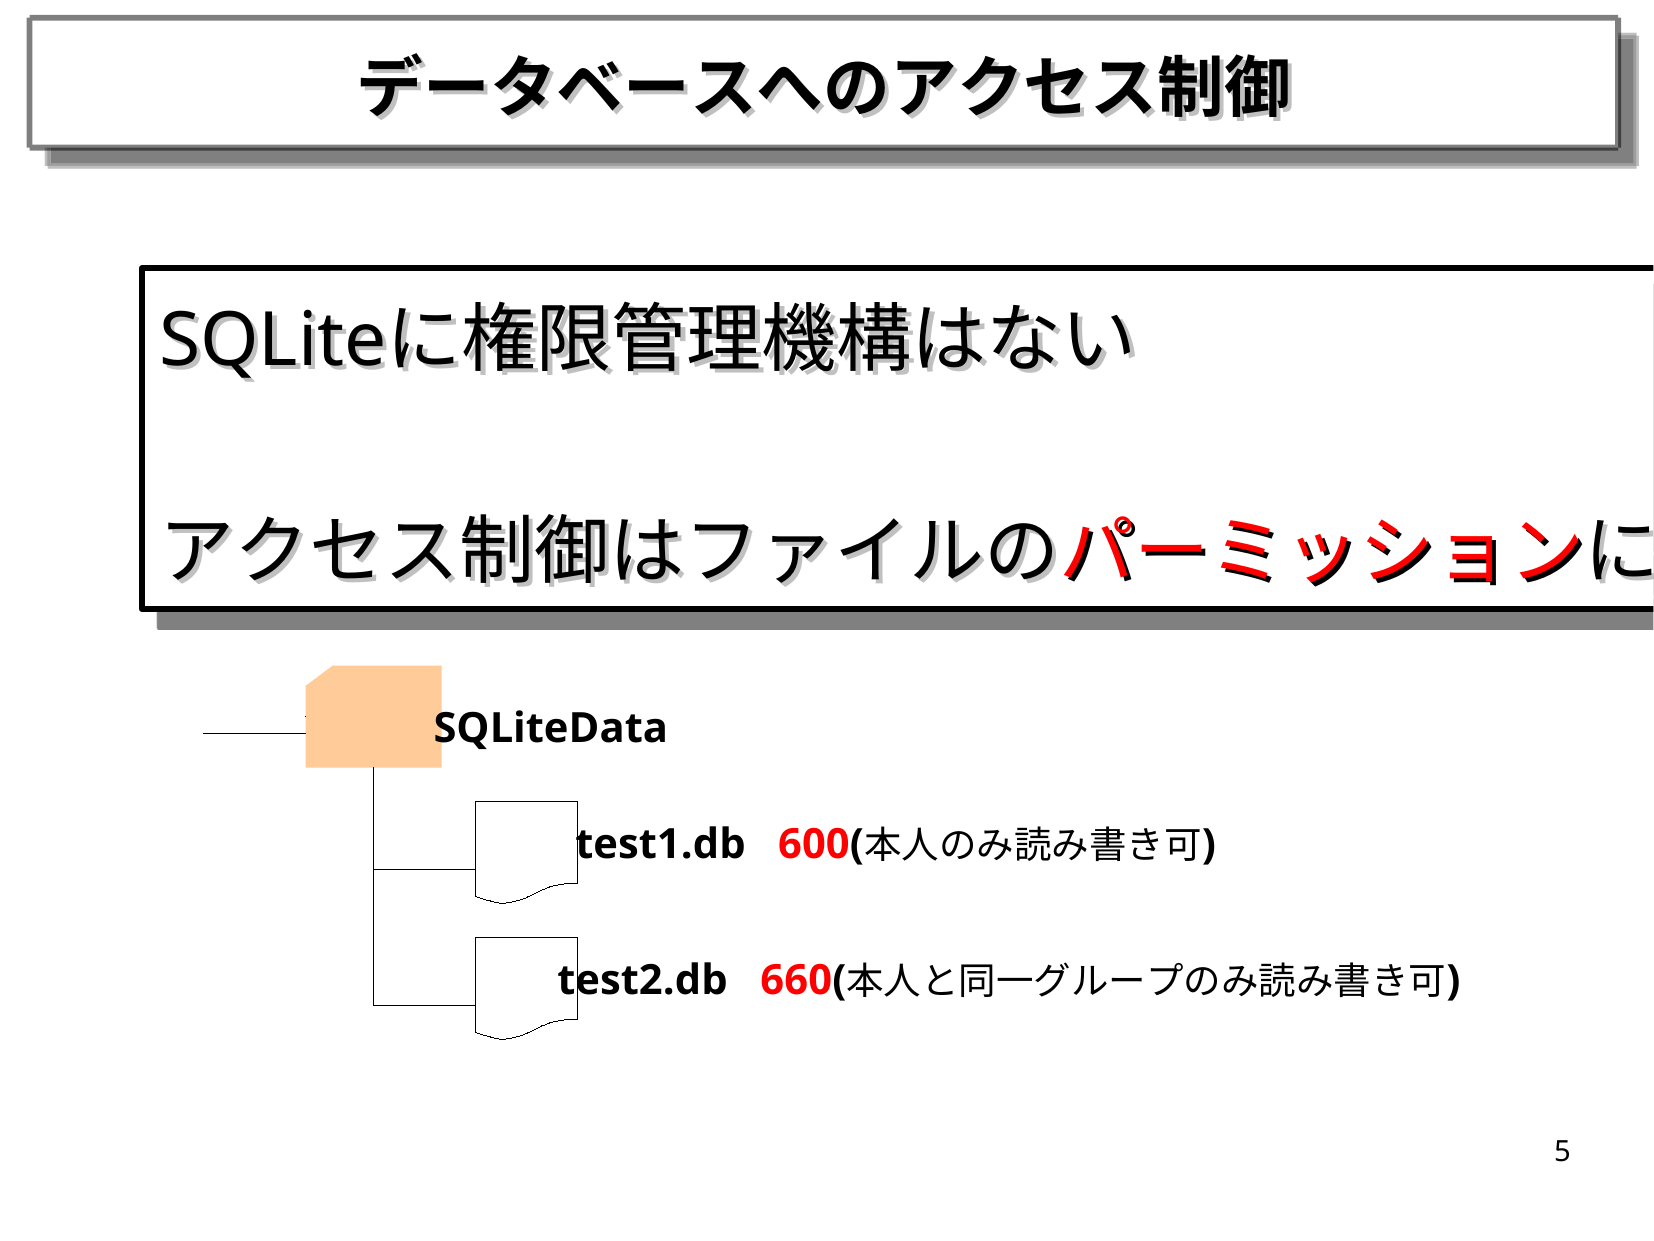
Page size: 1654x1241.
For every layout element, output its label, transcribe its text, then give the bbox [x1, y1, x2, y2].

text_box test2.db 660(本人と同一グループのみ読み書き可) [475, 937, 578, 1040]
text_box SQLiteに権限管理機構はない アクセス制御はファイルのパーミッションに依存 [141, 268, 1502, 532]
text_box test1.db 600(本人のみ読み書き可) [475, 801, 578, 904]
text_box データベースへのアクセス制御 [29, 17, 1619, 148]
text_box SQLiteData [305, 665, 442, 768]
